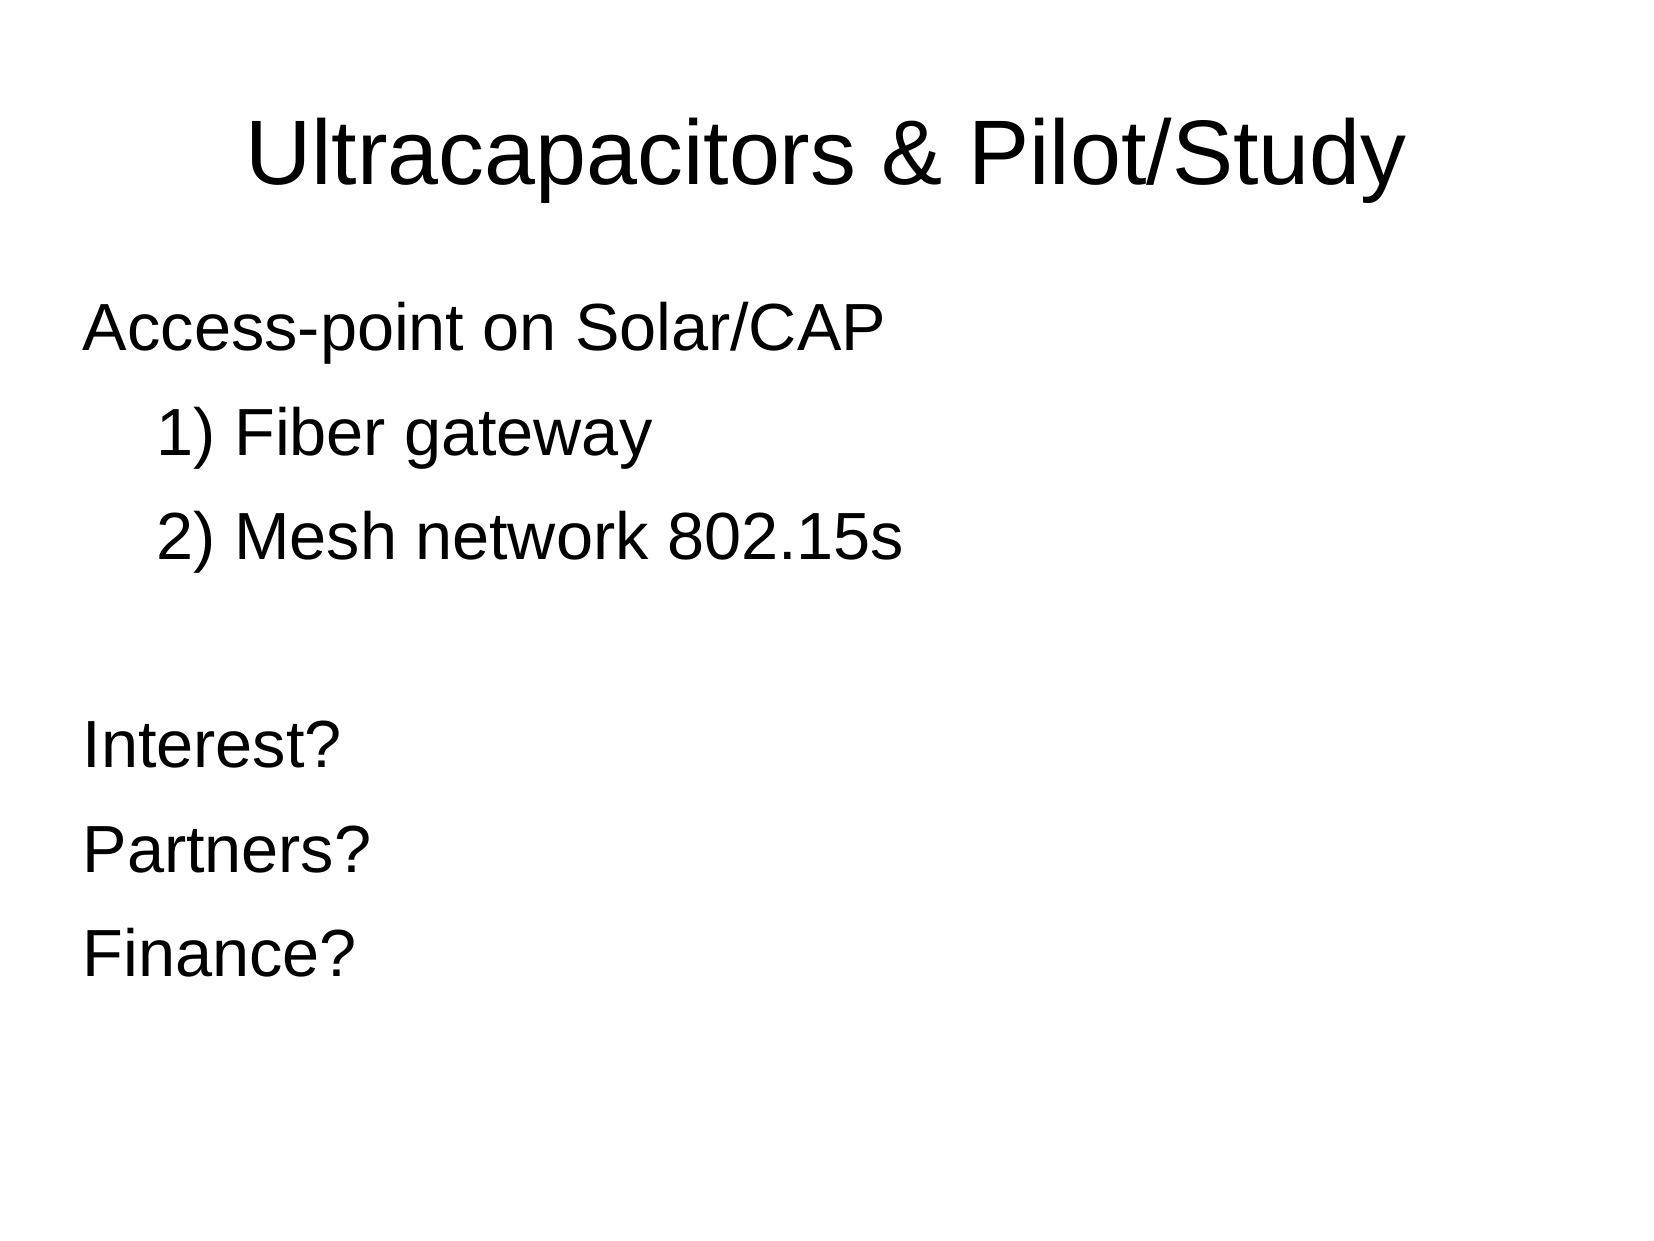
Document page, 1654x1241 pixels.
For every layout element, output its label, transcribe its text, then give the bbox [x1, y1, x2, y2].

list Access-point on Solar/CAP 1) Fiber gateway 2) Mesh network 802.15s Interest? Partners? Finance? [82, 290, 1571, 1109]
title Ultracapacitors & Pilot/Study [82, 49, 1571, 257]
